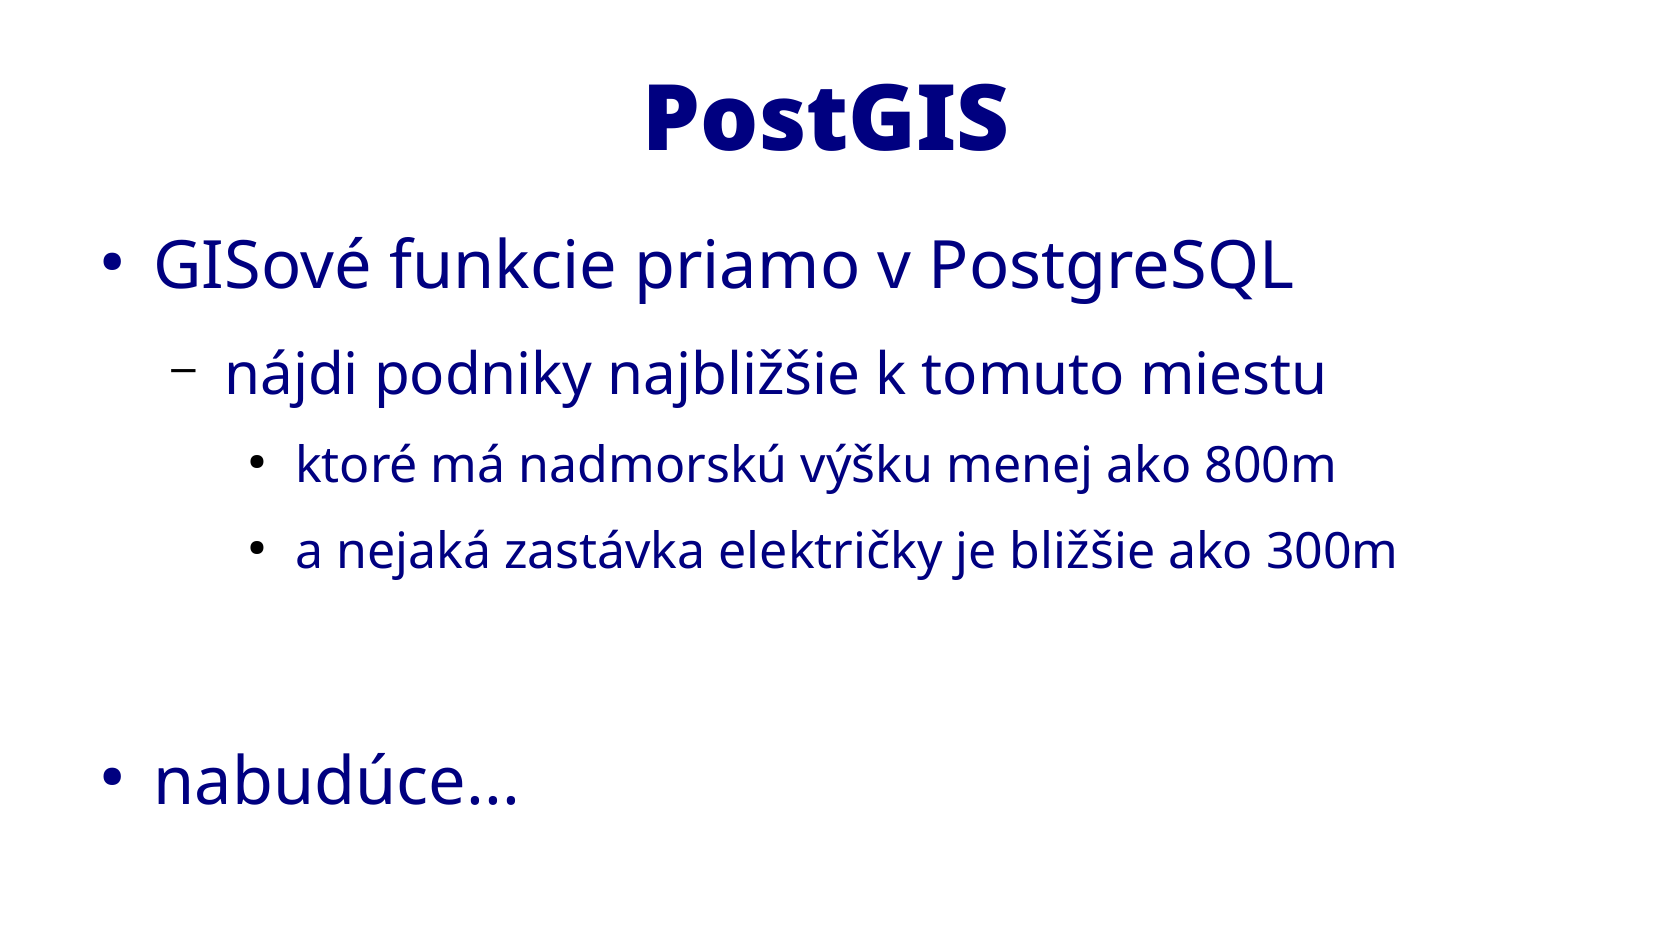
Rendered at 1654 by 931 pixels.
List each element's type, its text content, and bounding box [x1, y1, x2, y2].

list GISové funkcie priamo v PostgreSQL nájdi podniky najbližšie k tomuto miestu ktoré má nadmorskú výšku menej ako 800m a nejaká zastávka električky je bližšie ako 300m nabudúce... [82, 217, 1565, 857]
title PostGIS [82, 37, 1571, 193]
